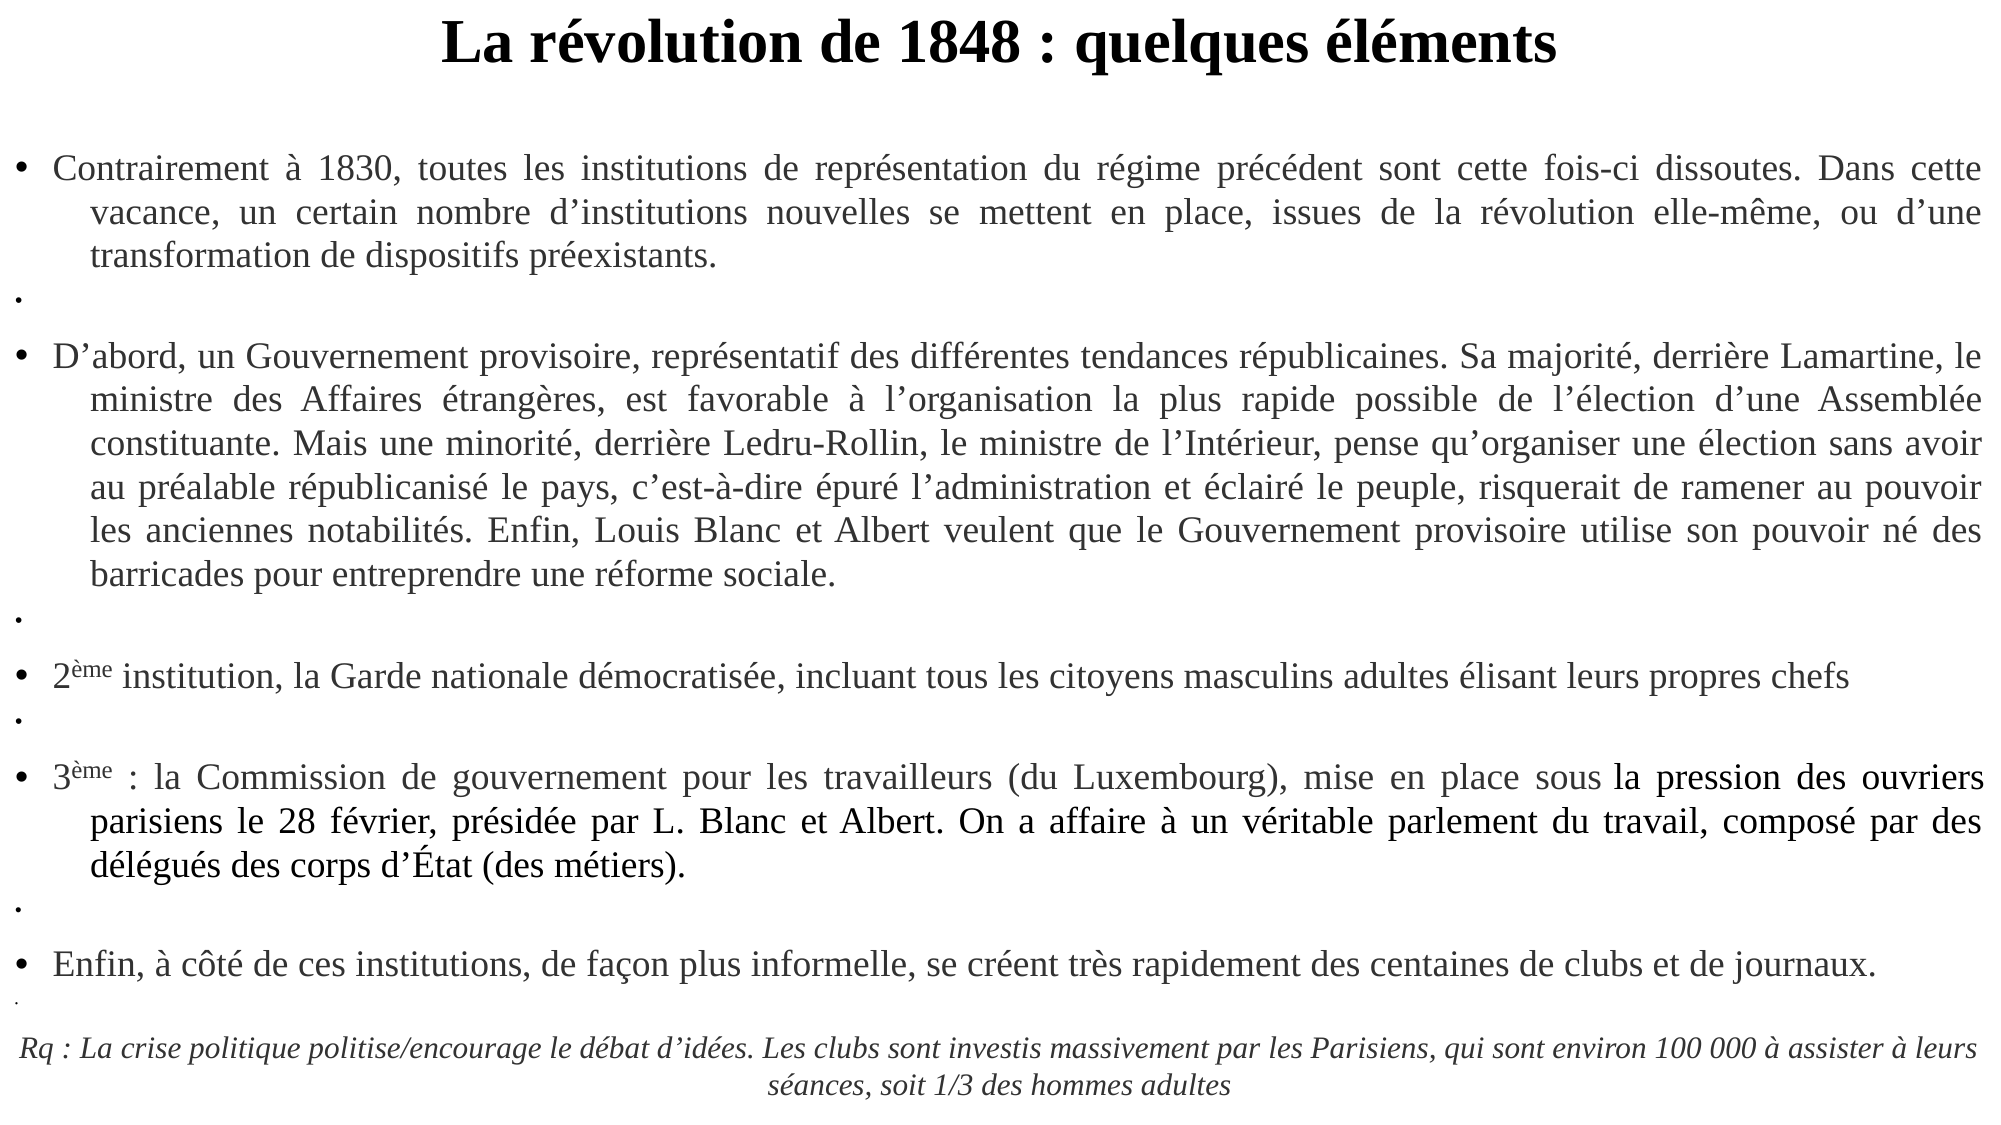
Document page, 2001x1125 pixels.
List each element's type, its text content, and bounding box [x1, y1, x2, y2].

list Contrairement à 1830, toutes les institutions de représentation du régime précédent sont cette fois-ci dissoutes. Dans cette vacance, un certain nombre d’institutions nouvelles se mettent en place, issues de la révolution elle-même, ou d’une transformation de dispositifs préexistants. D’abord, un Gouvernement provisoire, représentatif des différentes tendances républicaines. Sa majorité, derrière Lamartine, le ministre des Affaires étrangères, est favorable à l’organisation la plus rapide possible de l’élection d’une Assemblée constituante. Mais une minorité, derrière Ledru-Rollin, le ministre de l’Intérieur, pense qu’organiser une élection sans avoir au préalable républicanisé le pays, c’est-à-dire épuré l’administration et éclairé le peuple, risquerait de ramener au pouvoir les anciennes notabilités. Enfin, Louis Blanc et Albert veulent que le Gouvernement provisoire utilise son pouvoir né des barricades pour entreprendre une réforme sociale. 2ème institution, la Garde nationale démocratisée, incluant tous les citoyens masculins adultes élisant leurs propres chefs 3ème : la Commission de gouvernement pour les travailleurs (du Luxembourg), mise en place sous la pression des ouvriers parisiens le 28 février, présidée par L. Blanc et Albert. On a affaire à un véritable parlement du travail, composé par des délégués des corps d’État (des métiers). Enfin, à côté de ces institutions, de façon plus informelle, se créent très rapidement des centaines de clubs et de journaux. Rq : La crise politique politise/encourage le débat d’idées. Les clubs sont investis massivement par les Parisiens, qui sont environ 100 000 à assister à leurs séances, soit 1/3 des hommes adultes [0, 138, 2000, 1125]
title La révolution de 1848 : quelques éléments [249, 0, 1750, 85]
